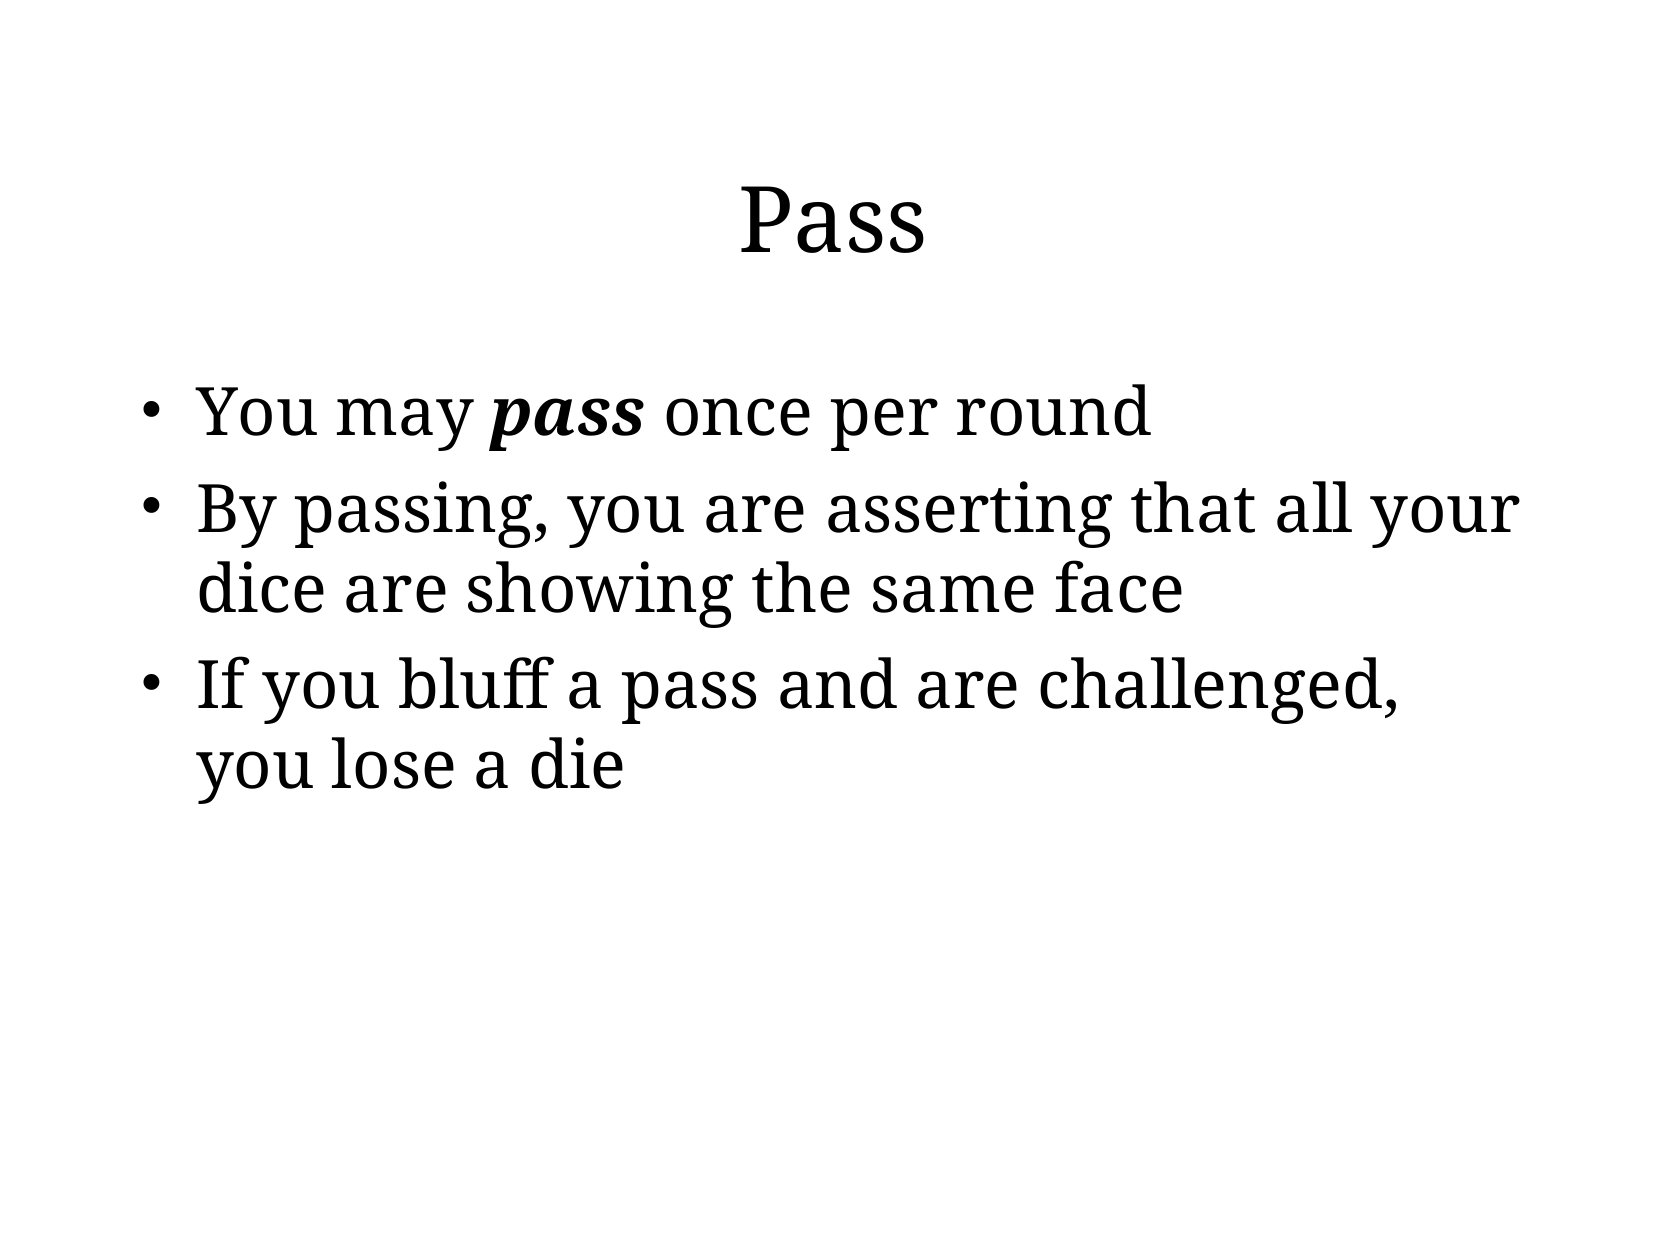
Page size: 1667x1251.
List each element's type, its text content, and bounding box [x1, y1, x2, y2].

title Pass [124, 110, 1542, 320]
list You may pass once per round By passing, you are asserting that all your dice are showing the same face If you bluff a pass and are challenged, you lose a die [124, 360, 1542, 1187]
